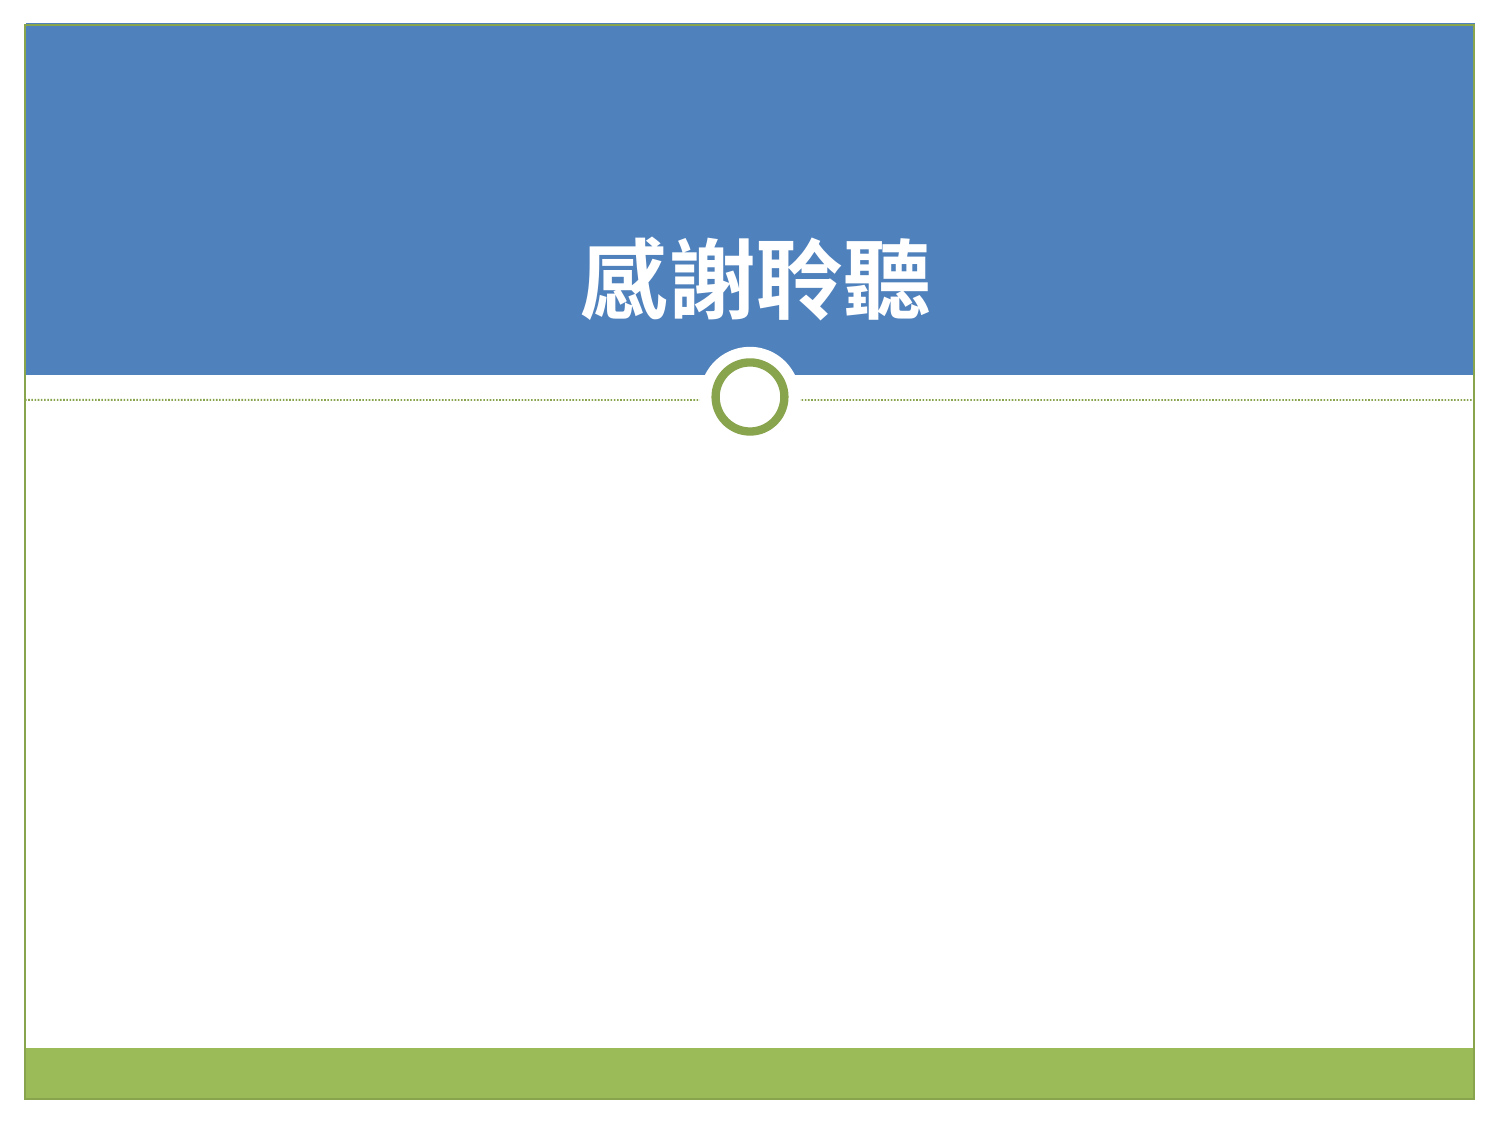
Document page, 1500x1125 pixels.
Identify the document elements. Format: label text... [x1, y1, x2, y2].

title 感謝聆聽 [118, 87, 1394, 338]
